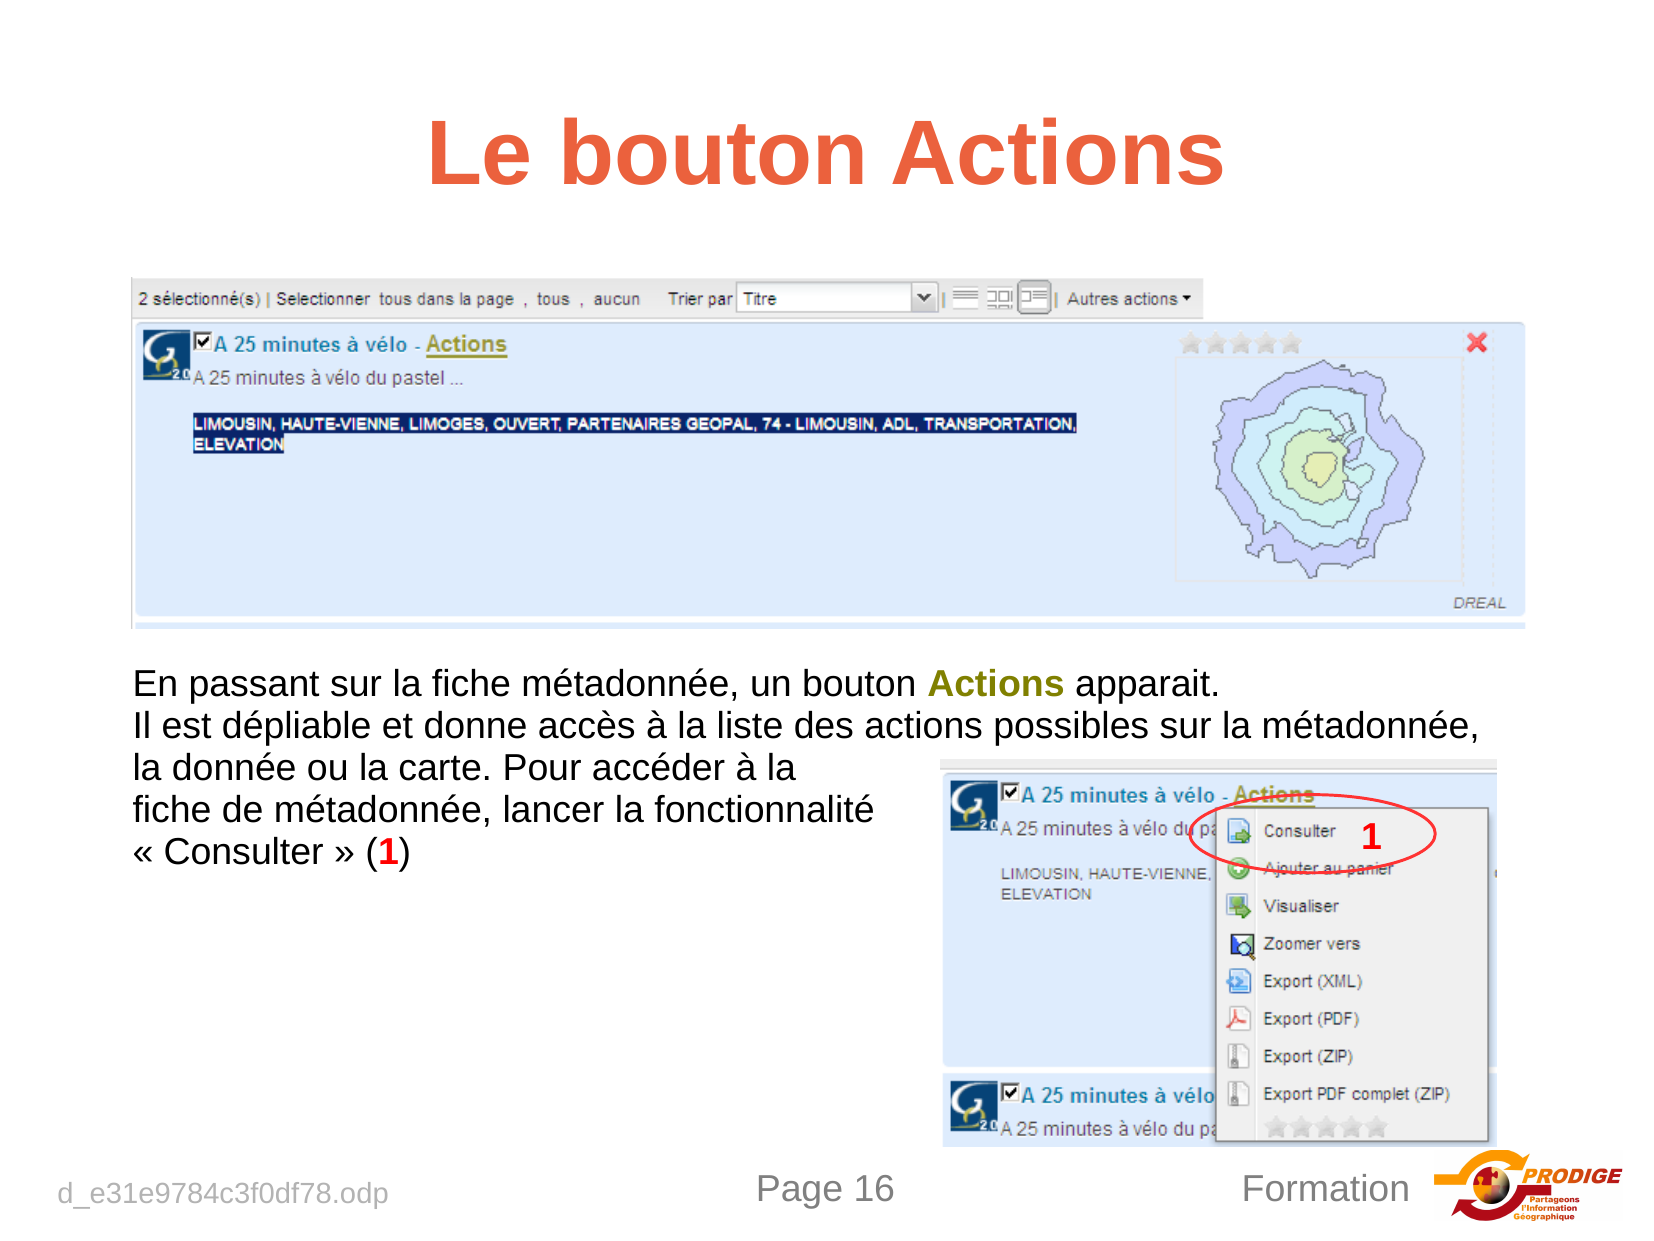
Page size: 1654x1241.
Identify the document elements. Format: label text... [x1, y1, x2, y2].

picture [1434, 1150, 1623, 1221]
text_box 1 [1346, 808, 1397, 867]
text_box En passant sur la fiche métadonnée, un bouton Actions apparait. Il est dépliable et donne accès à la liste des actions possibles sur la métadonnée, la donnée ou la carte. Pour accéder à la fiche de métadonnée, lancer la fonctionnalité « Consulter » (1) [117, 654, 1496, 883]
picture [940, 759, 1497, 1147]
picture [131, 277, 1538, 629]
title Le bouton Actions [82, 56, 1571, 250]
